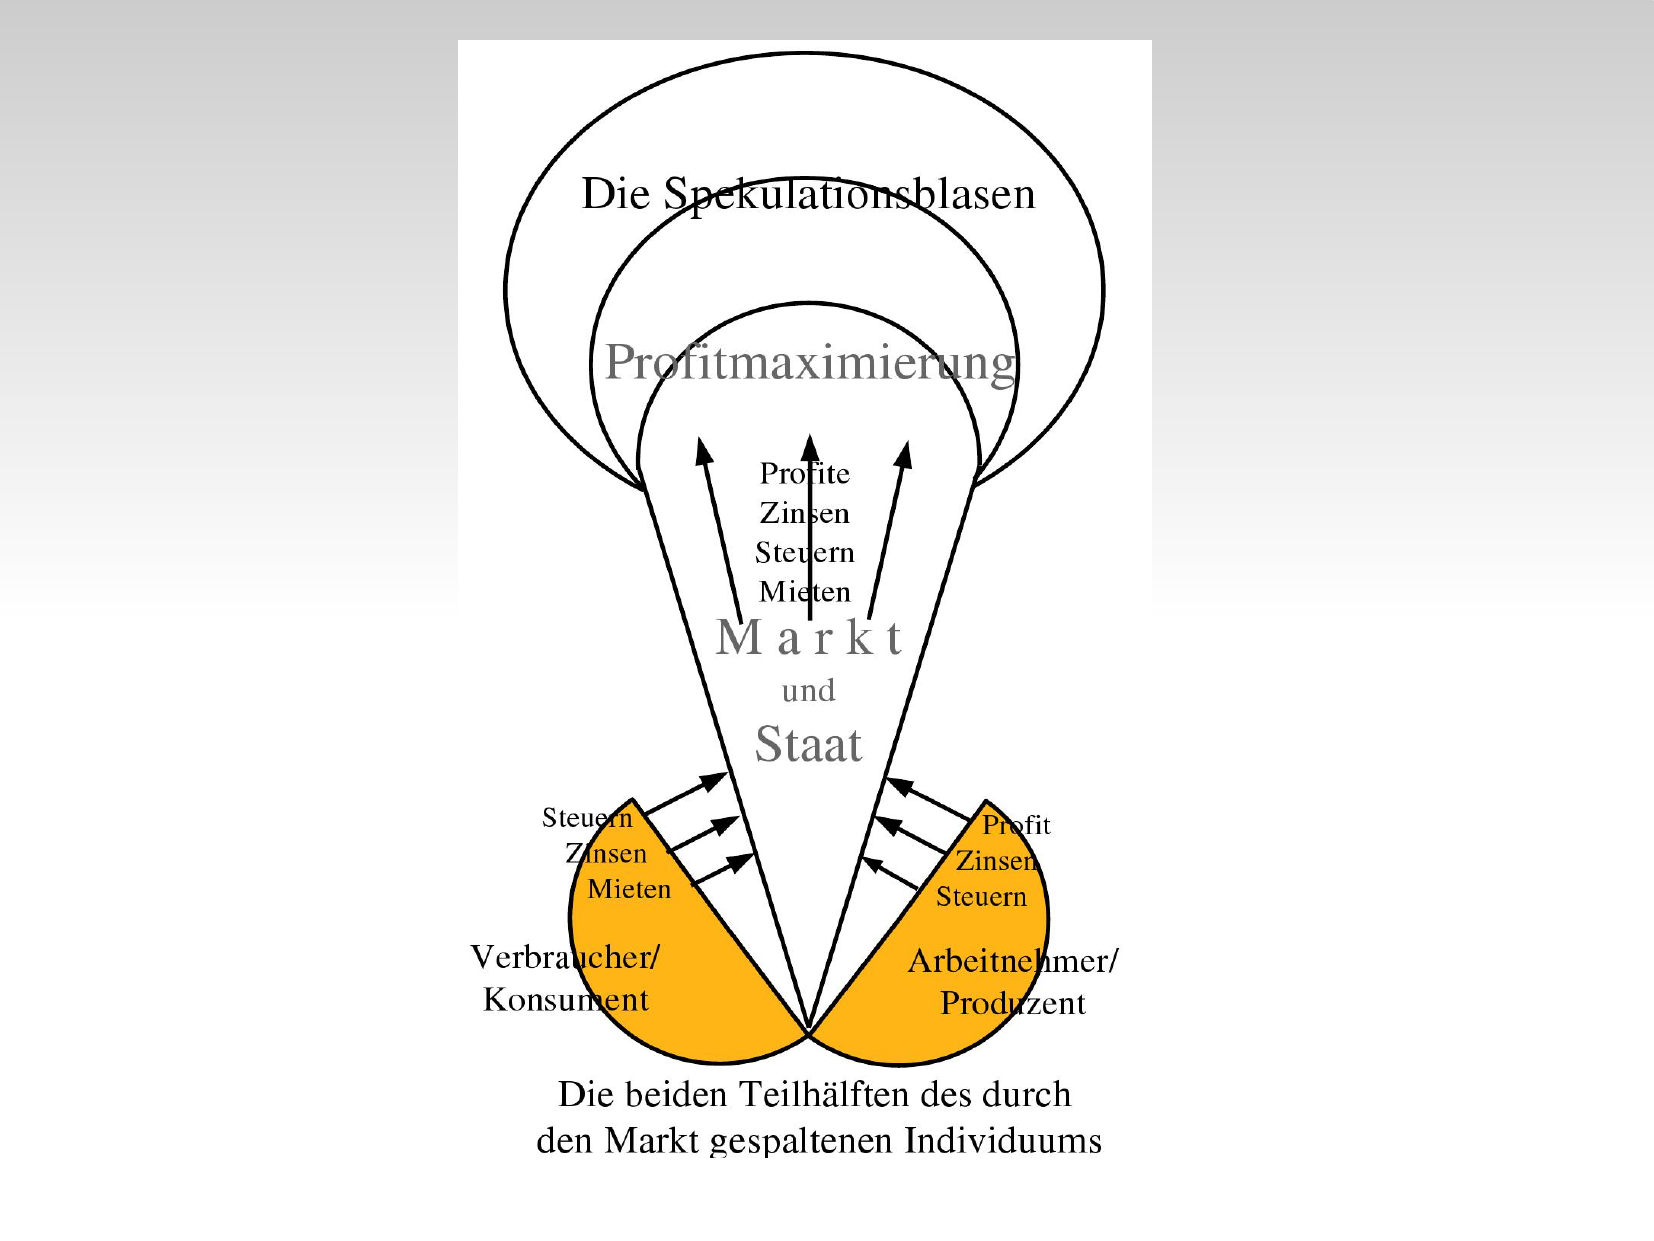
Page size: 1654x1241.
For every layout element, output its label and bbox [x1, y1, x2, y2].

picture [458, 40, 1152, 1158]
